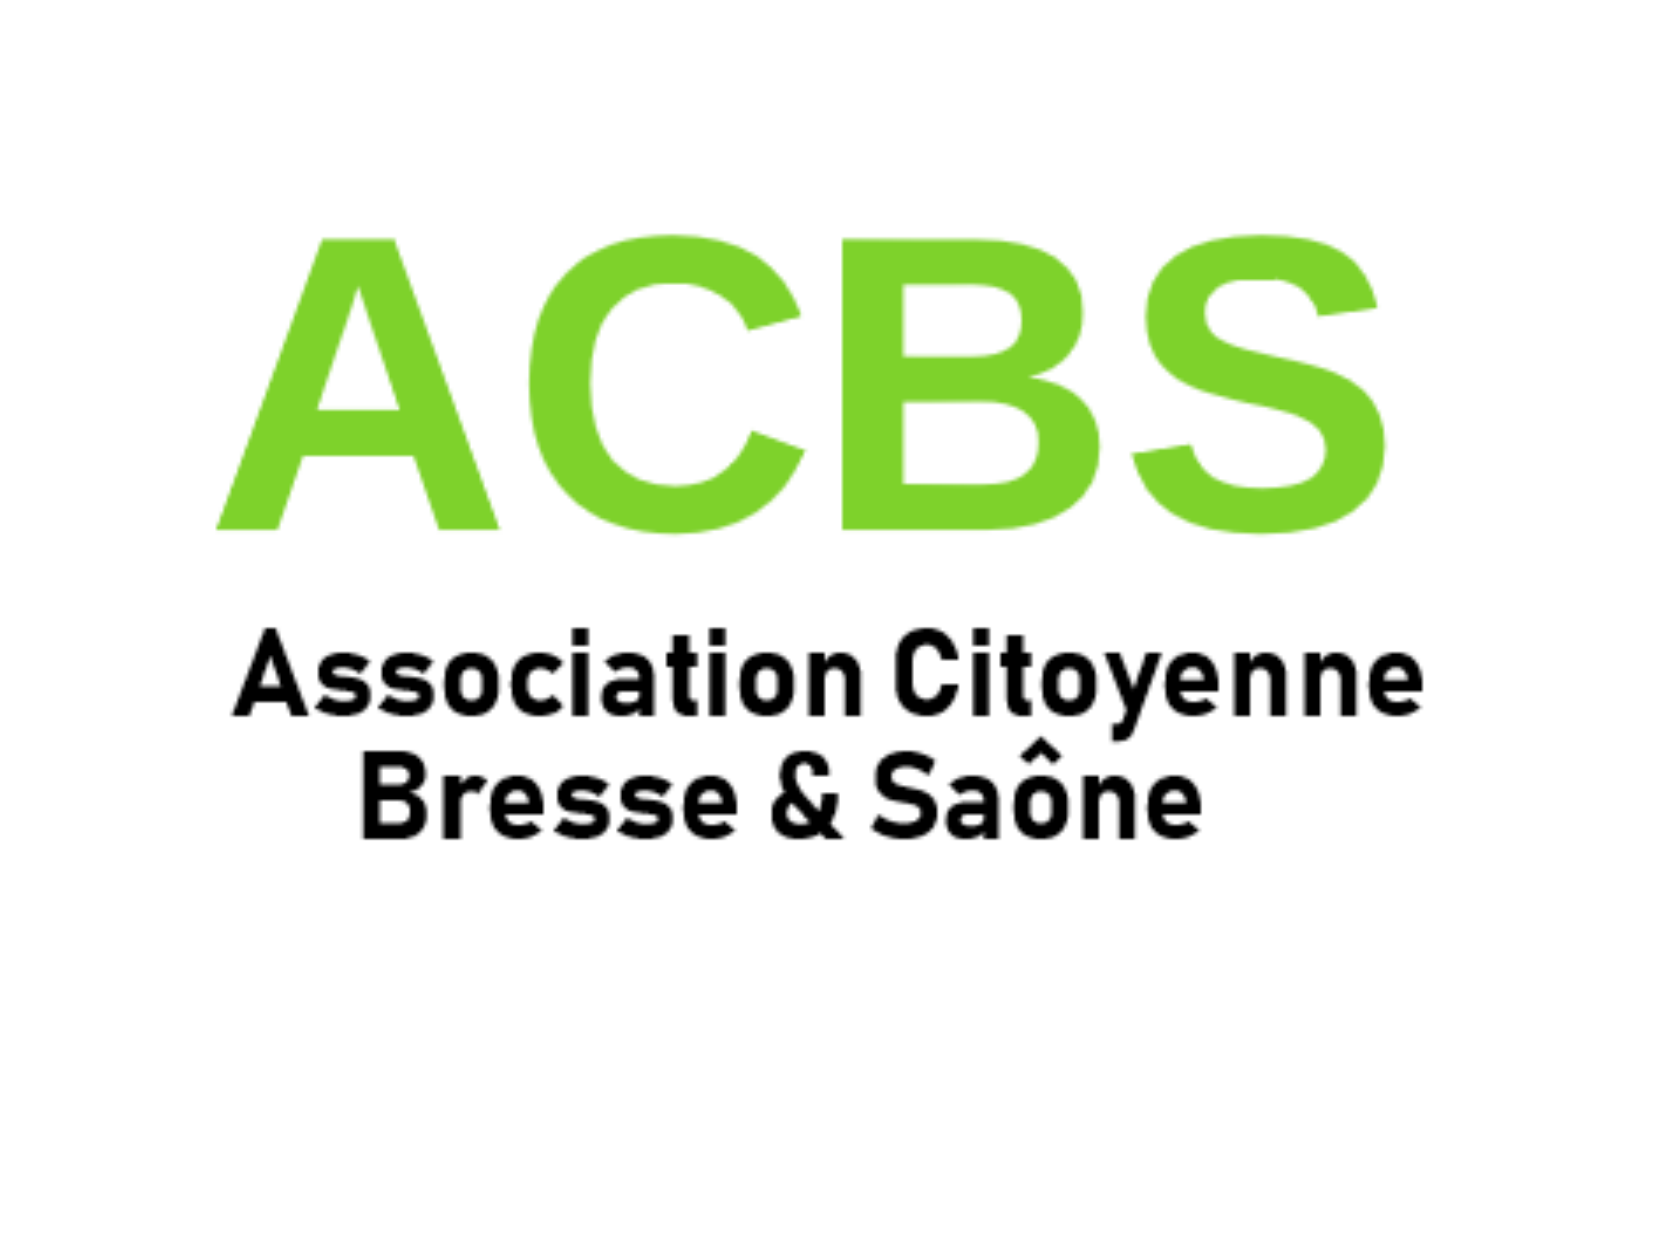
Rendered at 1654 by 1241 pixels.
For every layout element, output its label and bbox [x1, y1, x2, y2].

picture [165, 169, 1522, 1016]
